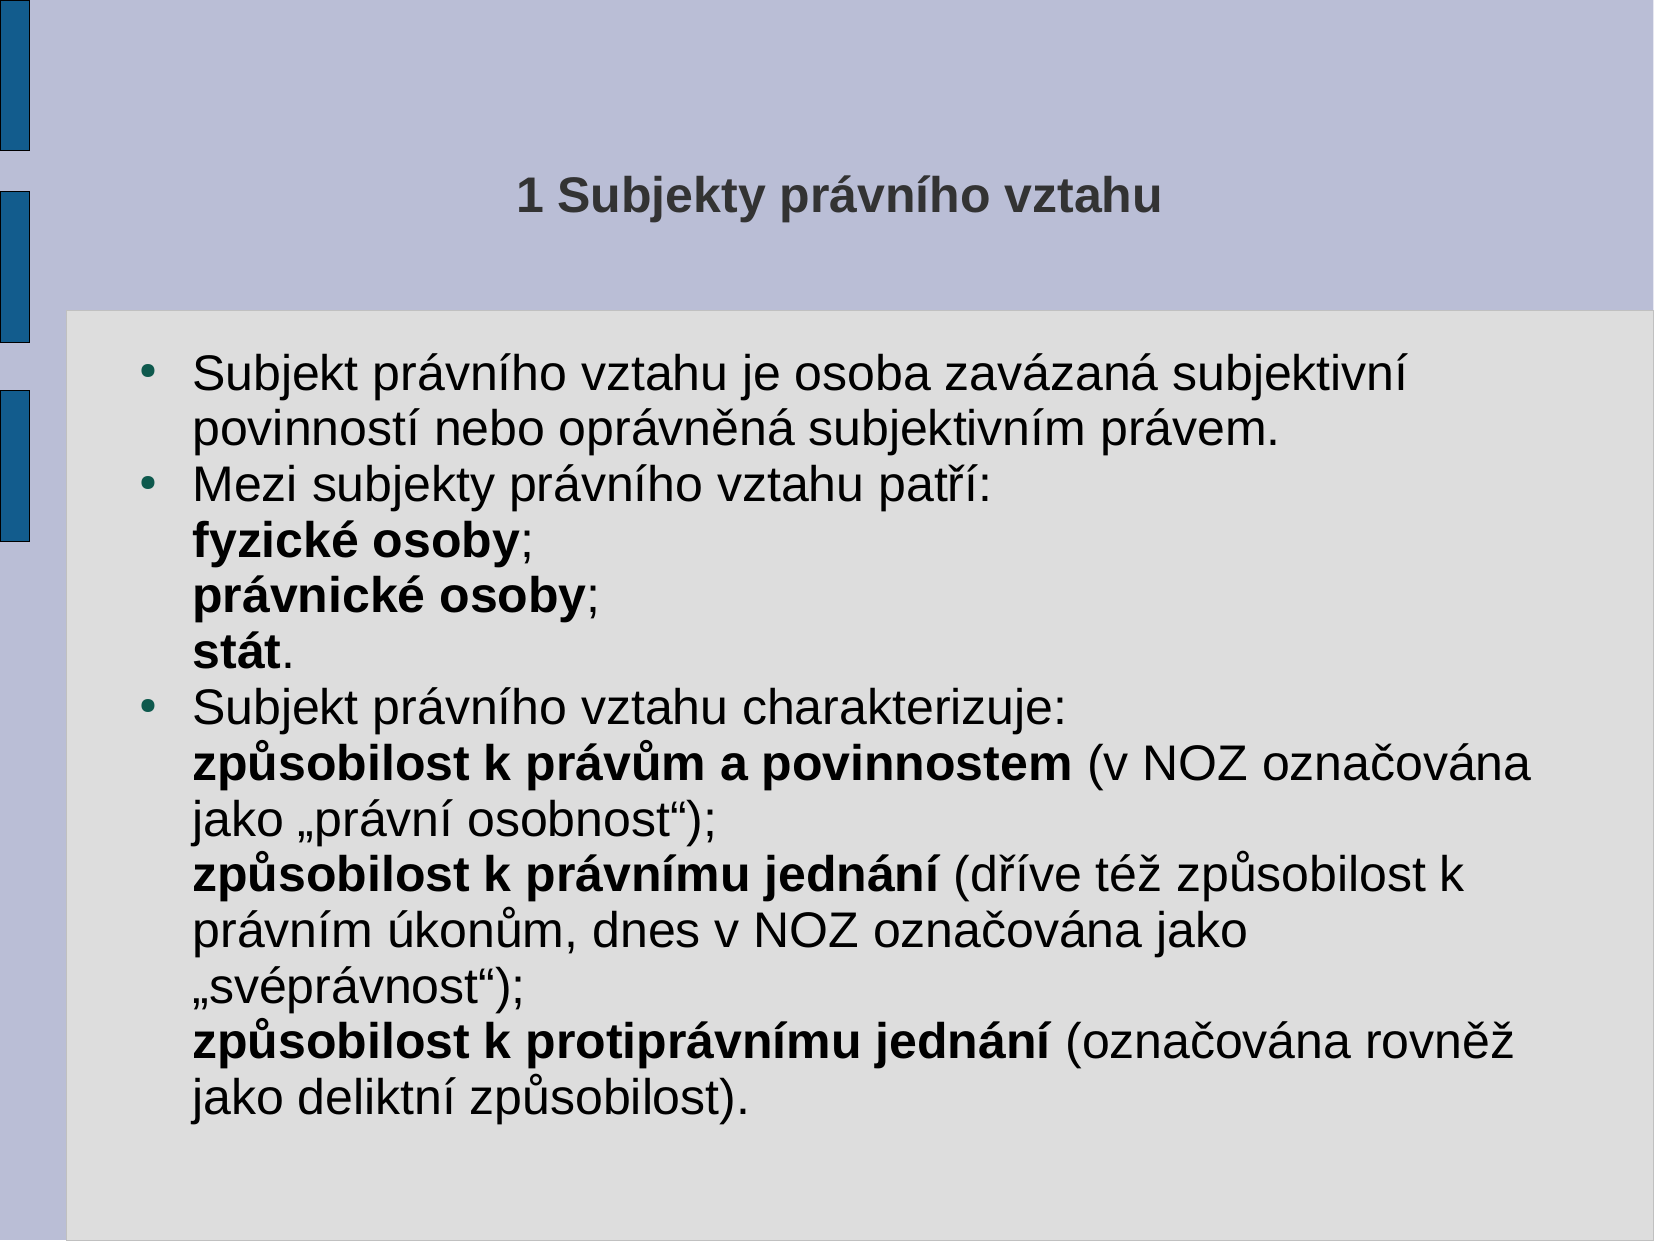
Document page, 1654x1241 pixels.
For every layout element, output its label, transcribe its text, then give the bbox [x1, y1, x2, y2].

title 1 Subjekty právního vztahu [121, 91, 1534, 299]
list Subjekt právního vztahu je osoba zavázaná subjektivní povinností nebo oprávněná subjektivním právem. Mezi subjekty právního vztahu patří: fyzické osoby; právnické osoby; stát. Subjekt právního vztahu charakterizuje: způsobilost k právům a povinnostem (v NOZ označována jako „právní osobnost“); způsobilost k právnímu jednání (dříve též způsobilost k právním úkonům, dnes v NOZ označována jako „svéprávnost“); způsobilost k protiprávnímu jednání (označována rovněž jako deliktní způsobilost). [121, 344, 1534, 1135]
